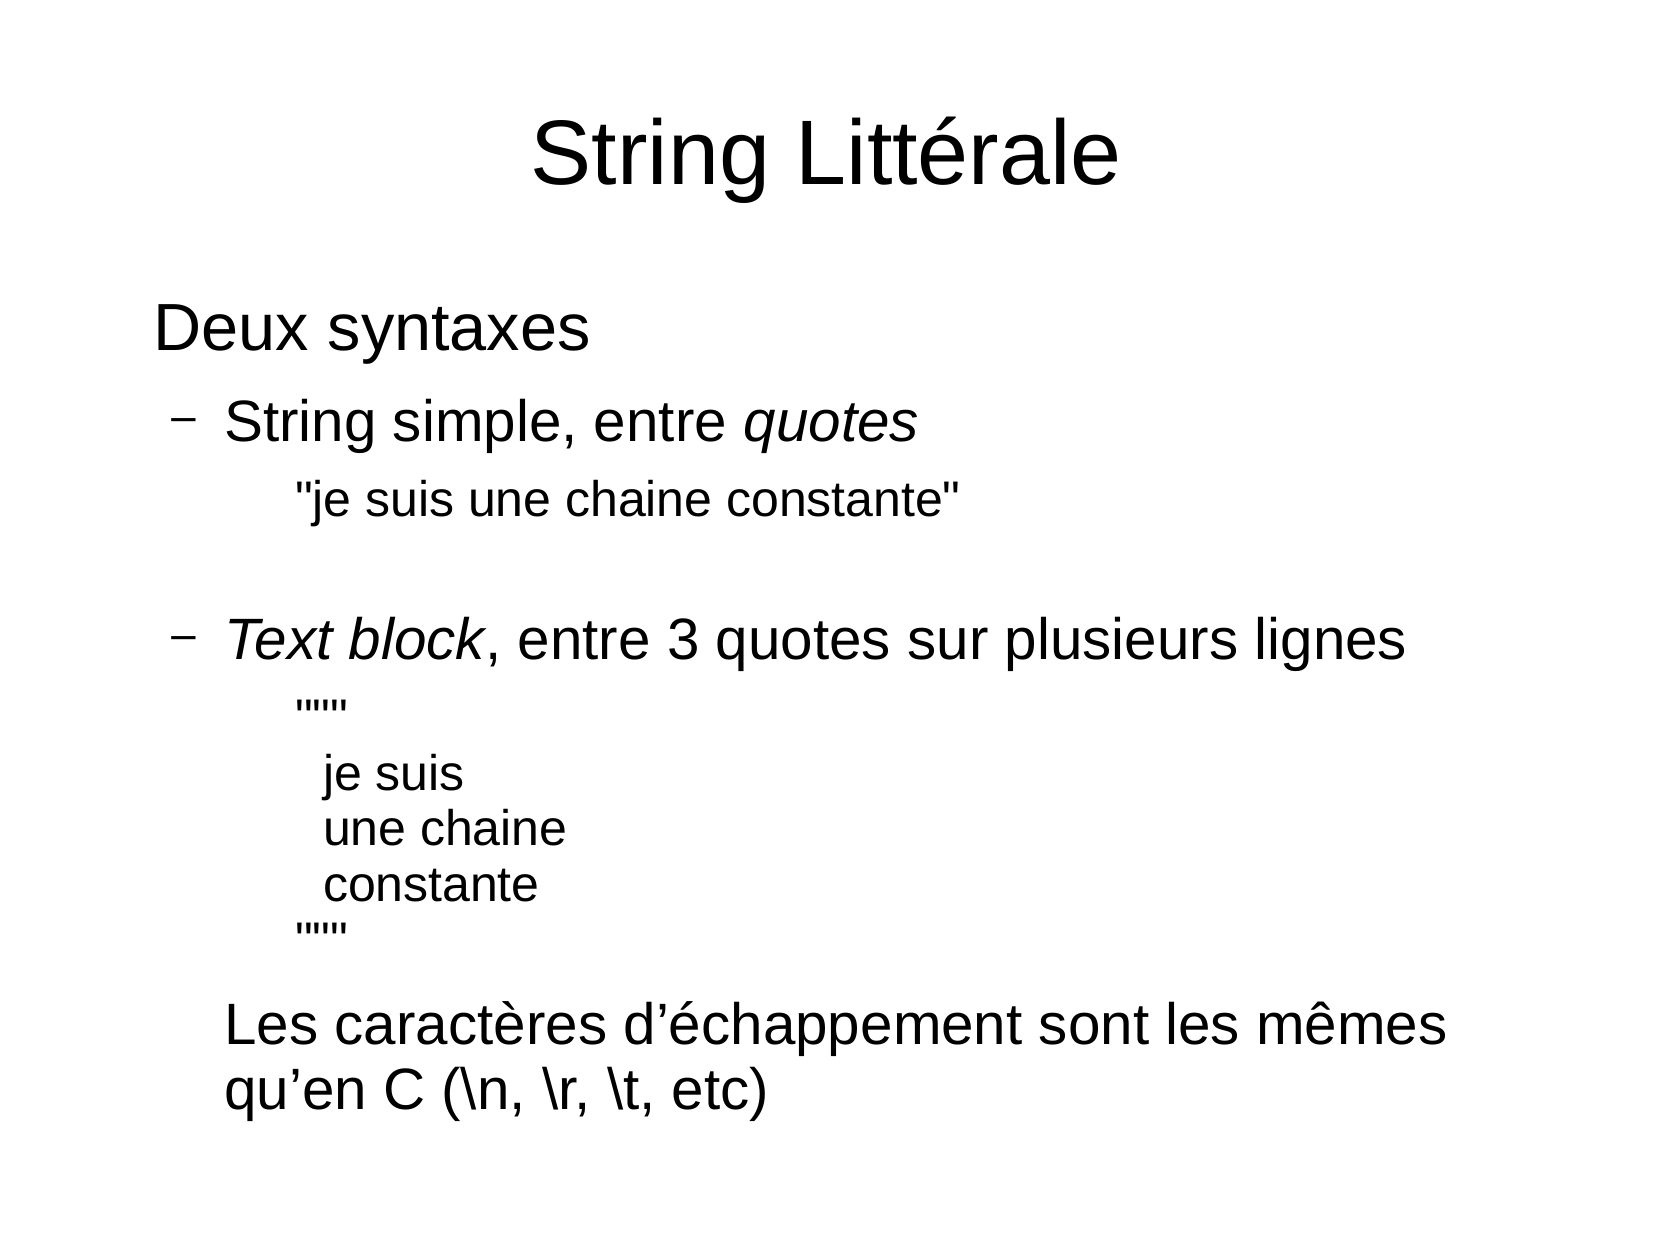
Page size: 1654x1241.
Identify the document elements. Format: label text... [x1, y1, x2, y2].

list Deux syntaxes String simple, entre quotes "je suis une chaine constante" Text block, entre 3 quotes sur plusieurs lignes """ je suis une chaine constante """ Les caractères d’échappement sont les mêmes qu’en C (\n, \r, \t, etc) [82, 290, 1571, 1126]
title String Littérale [82, 49, 1571, 257]
